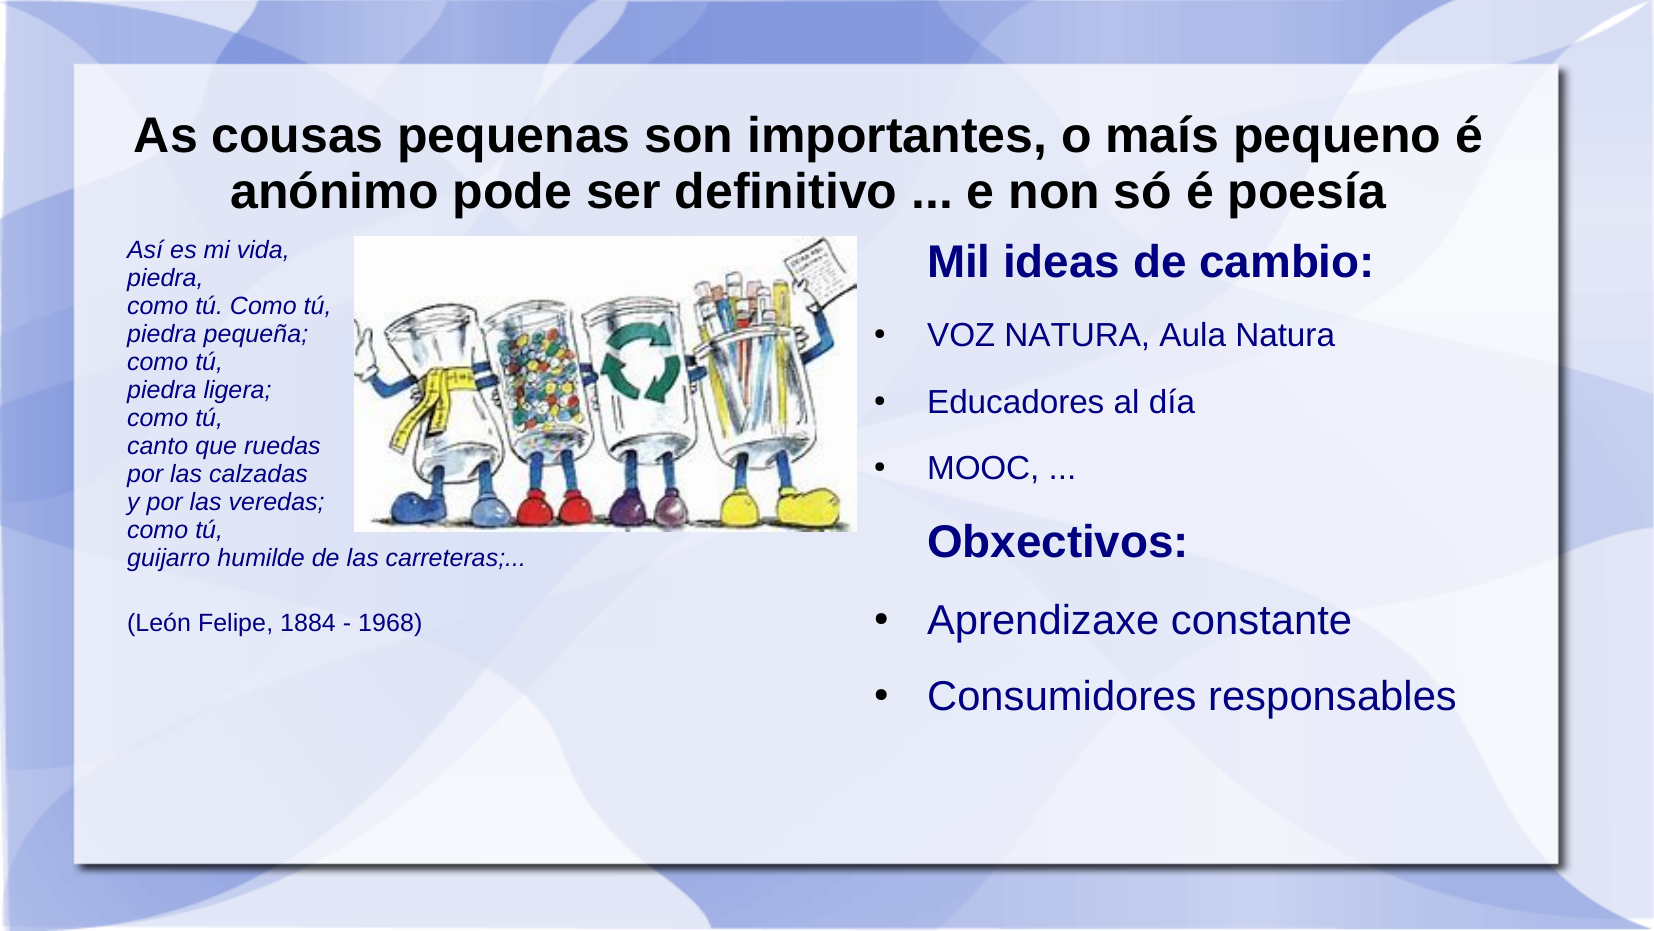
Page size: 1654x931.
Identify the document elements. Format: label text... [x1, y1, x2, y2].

list Mil ideas de cambio: VOZ NATURA, Aula Natura Educadores al día MOOC, ... Obxectivos: Aprendizaxe constante Consumidores responsables [856, 236, 1506, 798]
list Así es mi vida, piedra, como tú. Como tú, piedra pequeña; como tú, piedra ligera; como tú, canto que ruedas por las calzadas y por las veredas; como tú, guijarro humilde de las carreteras;... (León Felipe, 1884 - 1968) [118, 235, 550, 650]
picture [0, 0, 1654, 931]
title As cousas pequenas son importantes, o maís pequeno é anónimo pode ser definitivo ... e non só é poesía [82, 90, 1536, 236]
